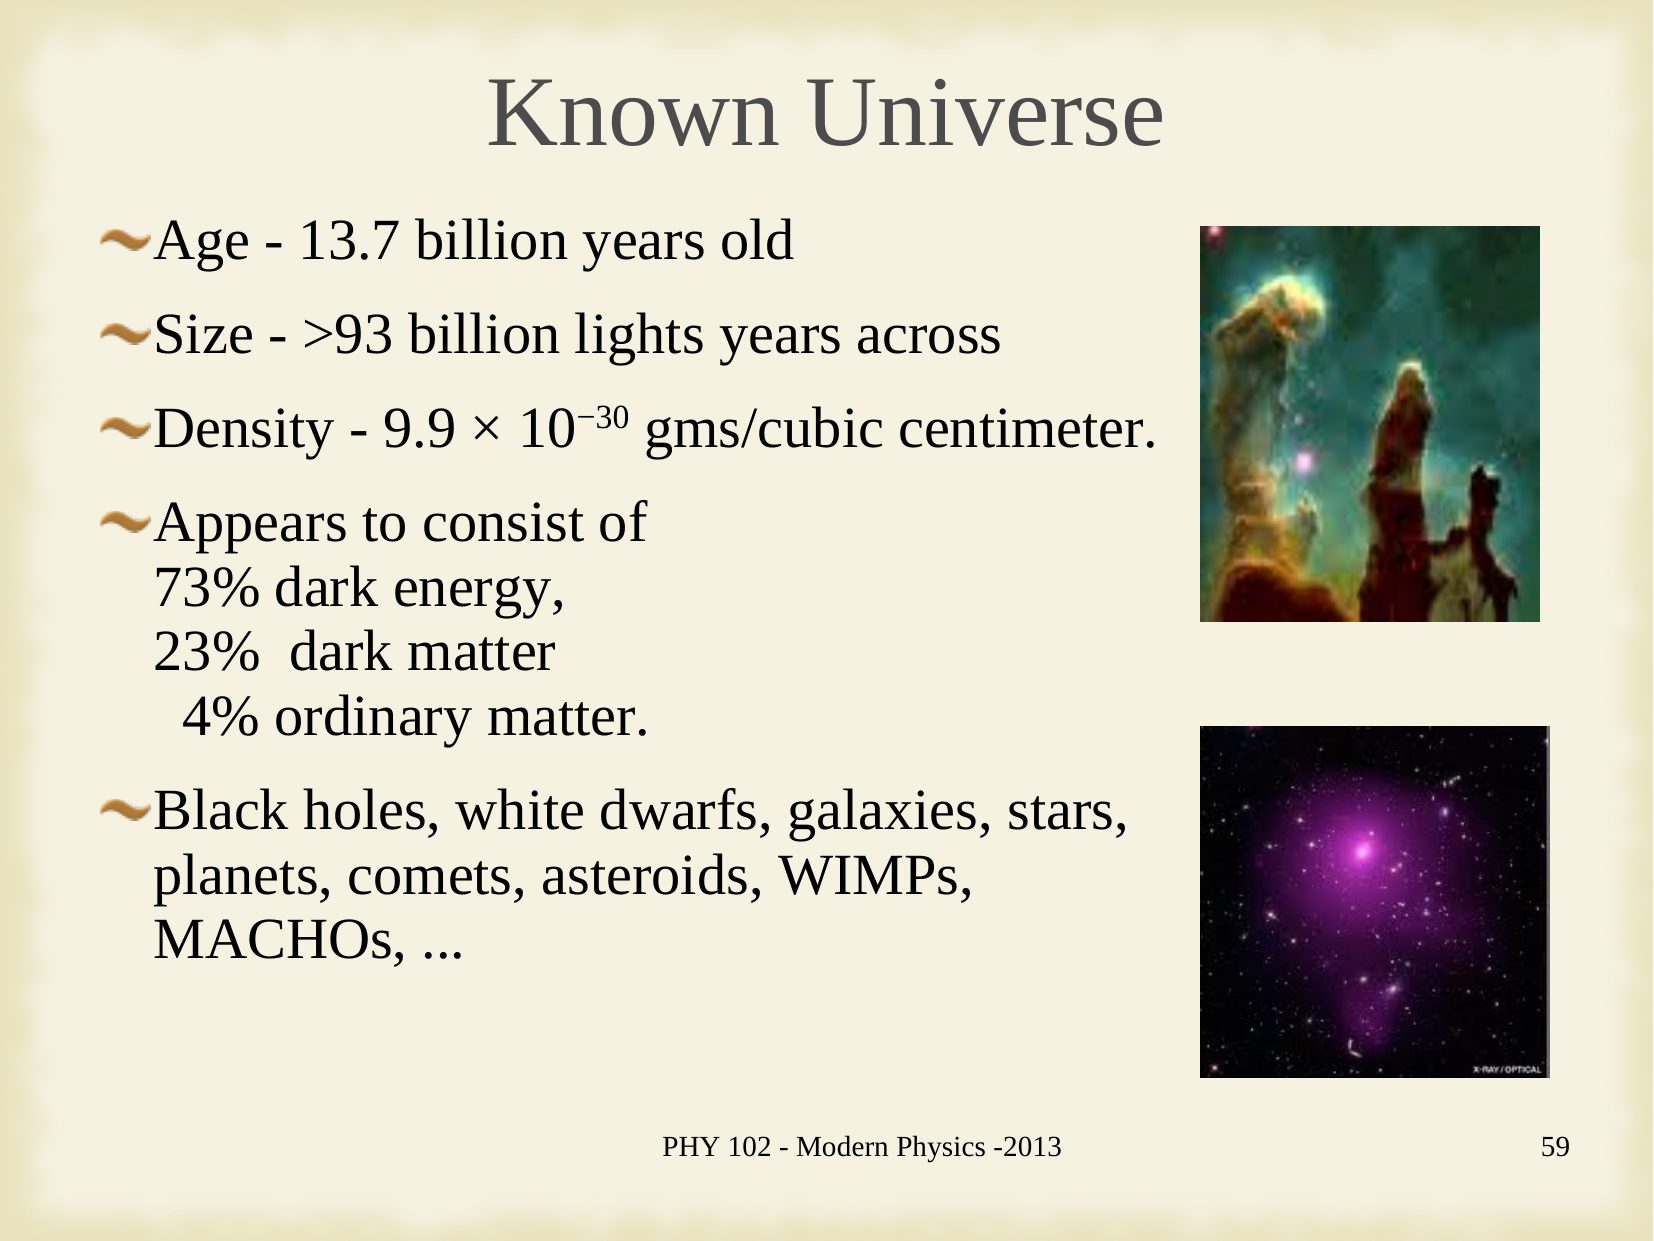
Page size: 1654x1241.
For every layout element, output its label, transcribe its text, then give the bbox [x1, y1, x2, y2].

title Known Universe [82, 8, 1571, 216]
picture [0, 0, 1653, 1241]
list Age - 13.7 billion years old Size - >93 billion lights years across Density - 9.9 × 10−30 gms/cubic centimeter. Appears to consist of 73% dark energy, 23% dark matter 4% ordinary matter. Black holes, white dwarfs, galaxies, stars, planets, comets, asteroids, WIMPs, MACHOs, ... [82, 207, 1163, 1012]
